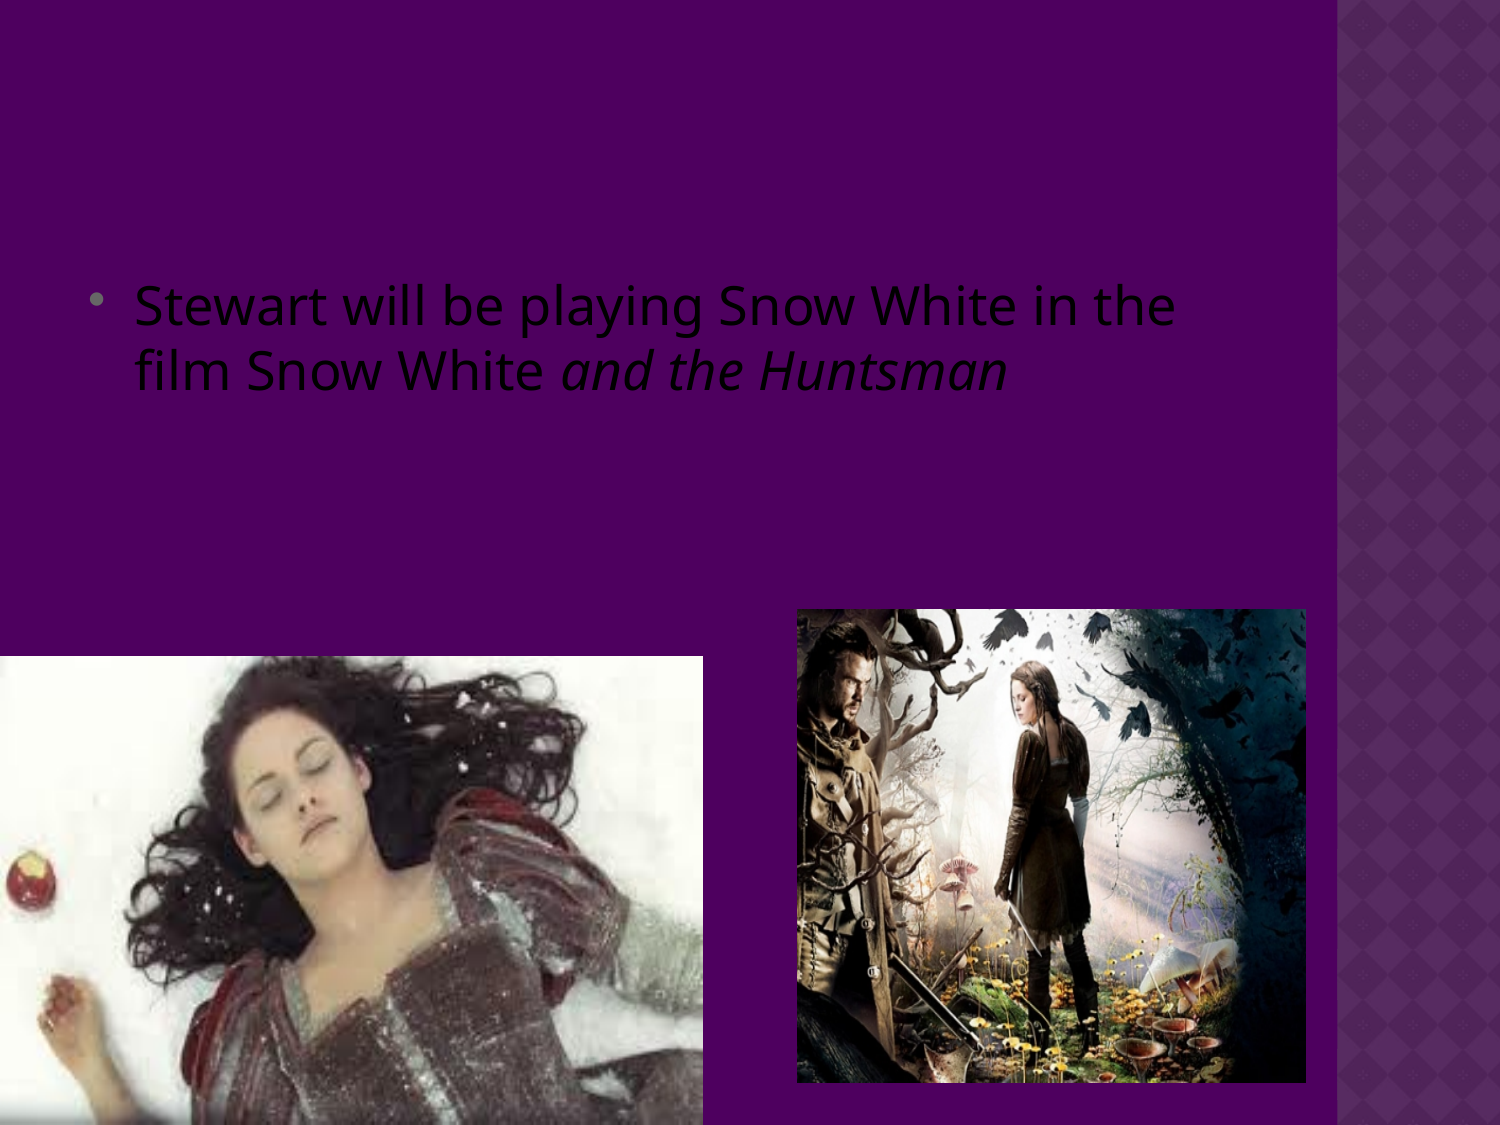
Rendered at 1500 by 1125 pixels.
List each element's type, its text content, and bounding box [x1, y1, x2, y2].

list Stewart will be playing Snow White in the film Snow White and the Huntsman [75, 264, 1263, 1060]
picture [797, 609, 1306, 1084]
picture [0, 656, 703, 1125]
